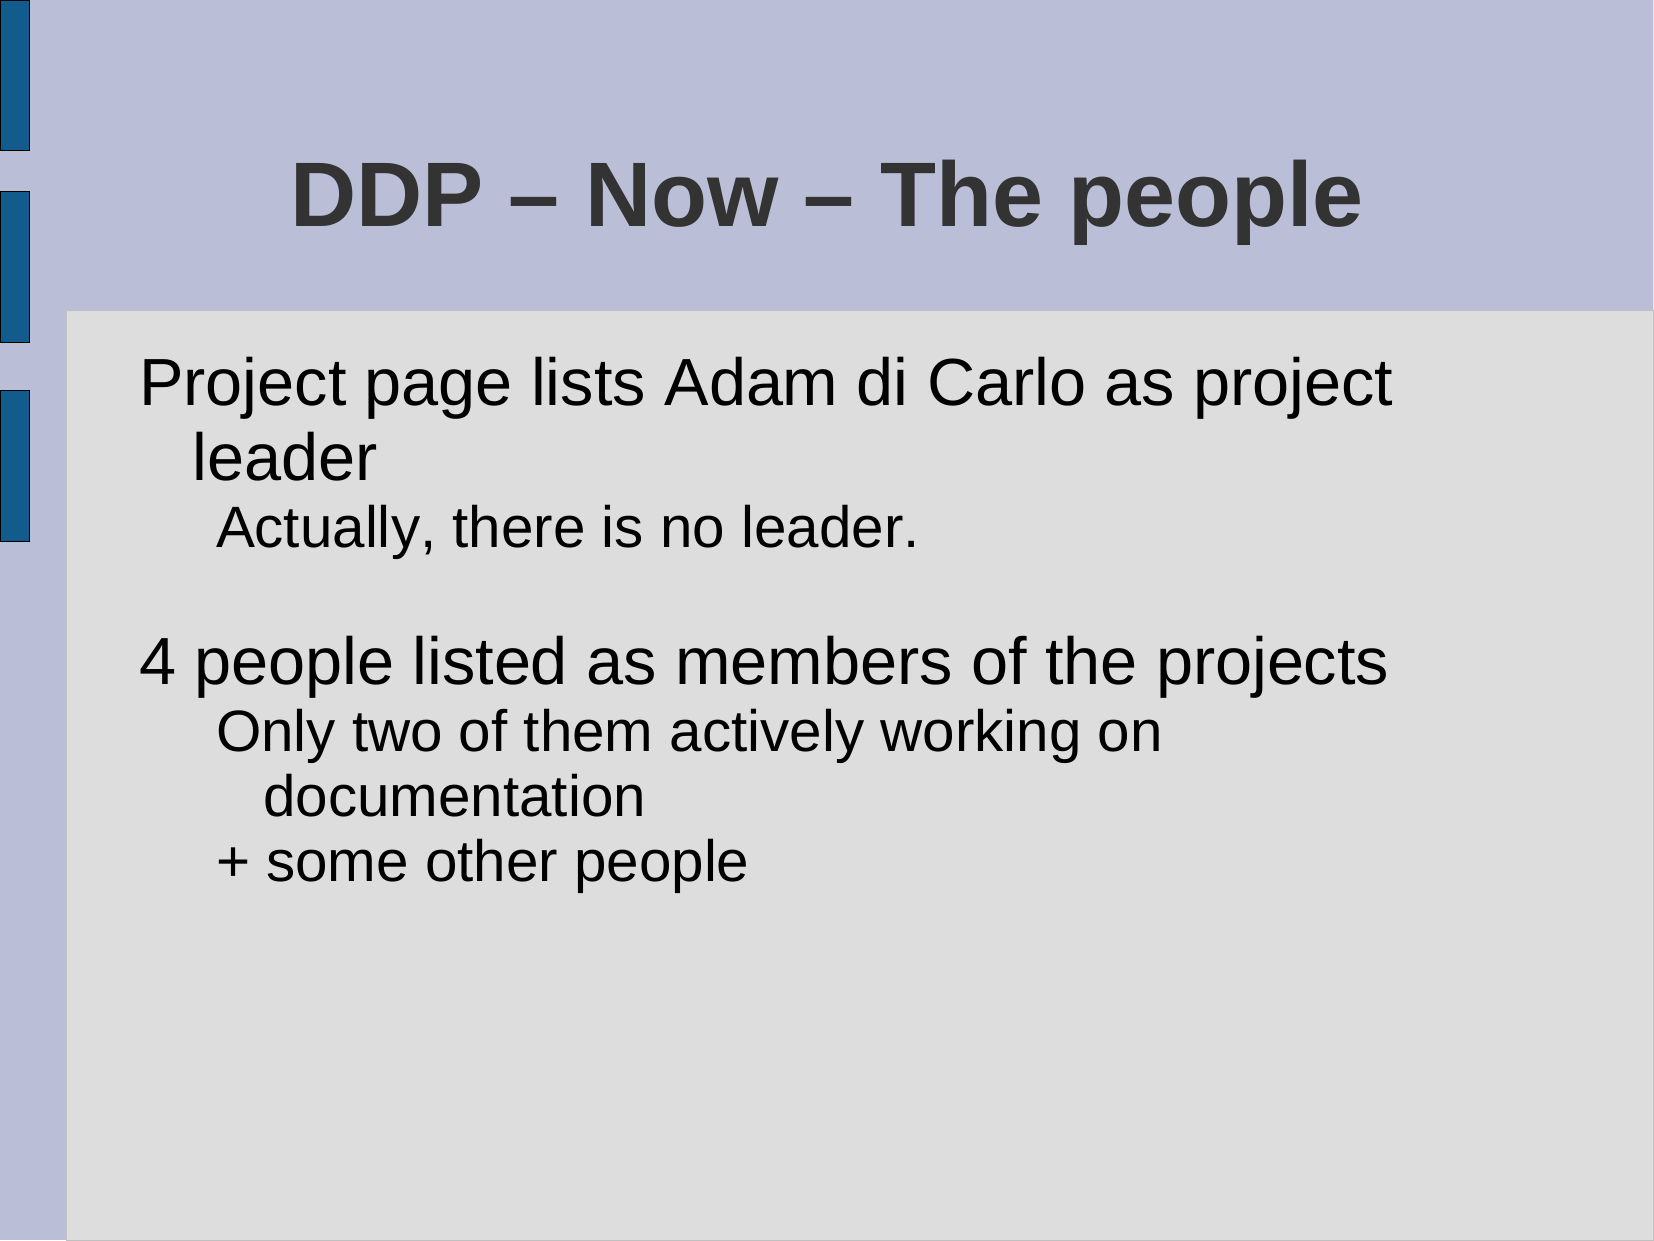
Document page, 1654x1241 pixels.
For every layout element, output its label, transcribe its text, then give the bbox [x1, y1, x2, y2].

title DDP – Now – The people [121, 91, 1534, 299]
list Project page lists Adam di Carlo as project leader Actually, there is no leader. 4 people listed as members of the projects Only two of them actively working on documentation + some other people [121, 344, 1534, 1127]
